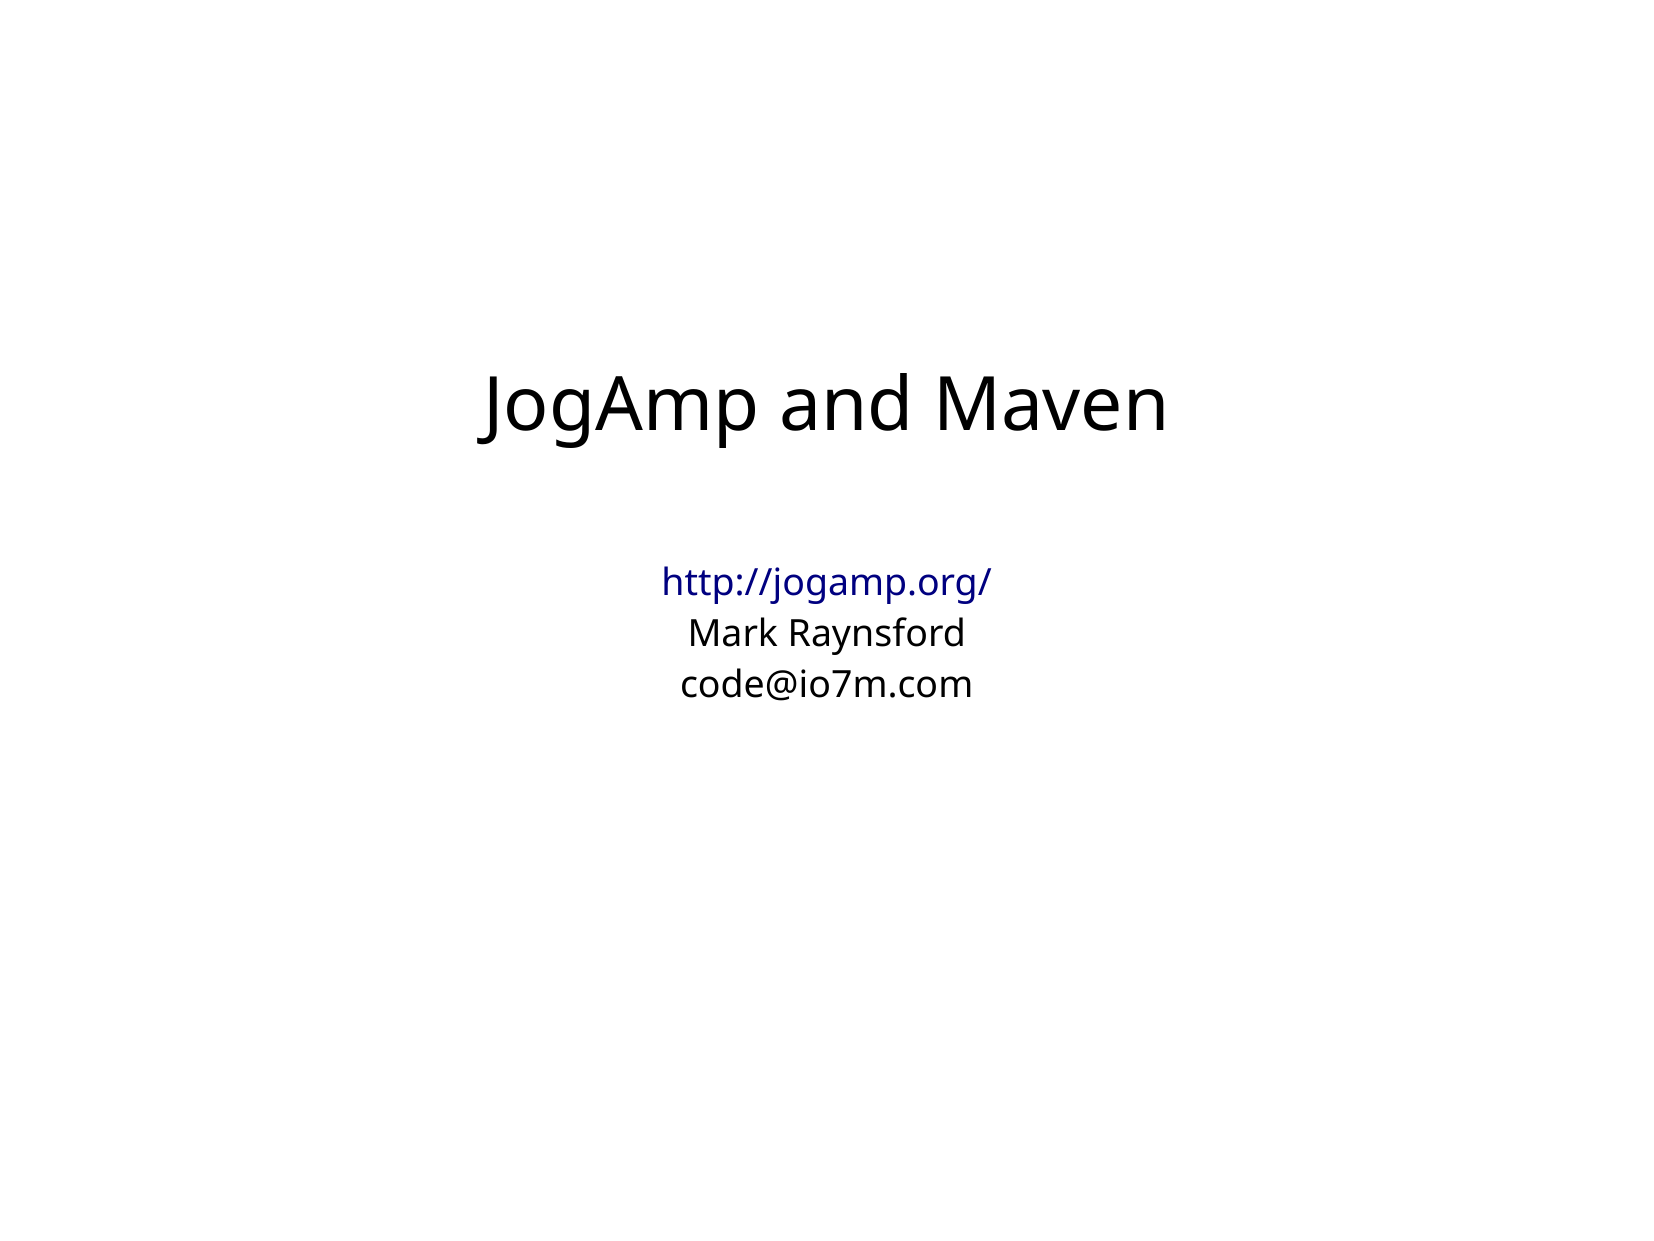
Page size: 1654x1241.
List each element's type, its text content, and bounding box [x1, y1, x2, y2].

subtitle JogAmp and Maven http://jogamp.org/ Mark Raynsford code@io7m.com [82, 49, 1571, 1010]
